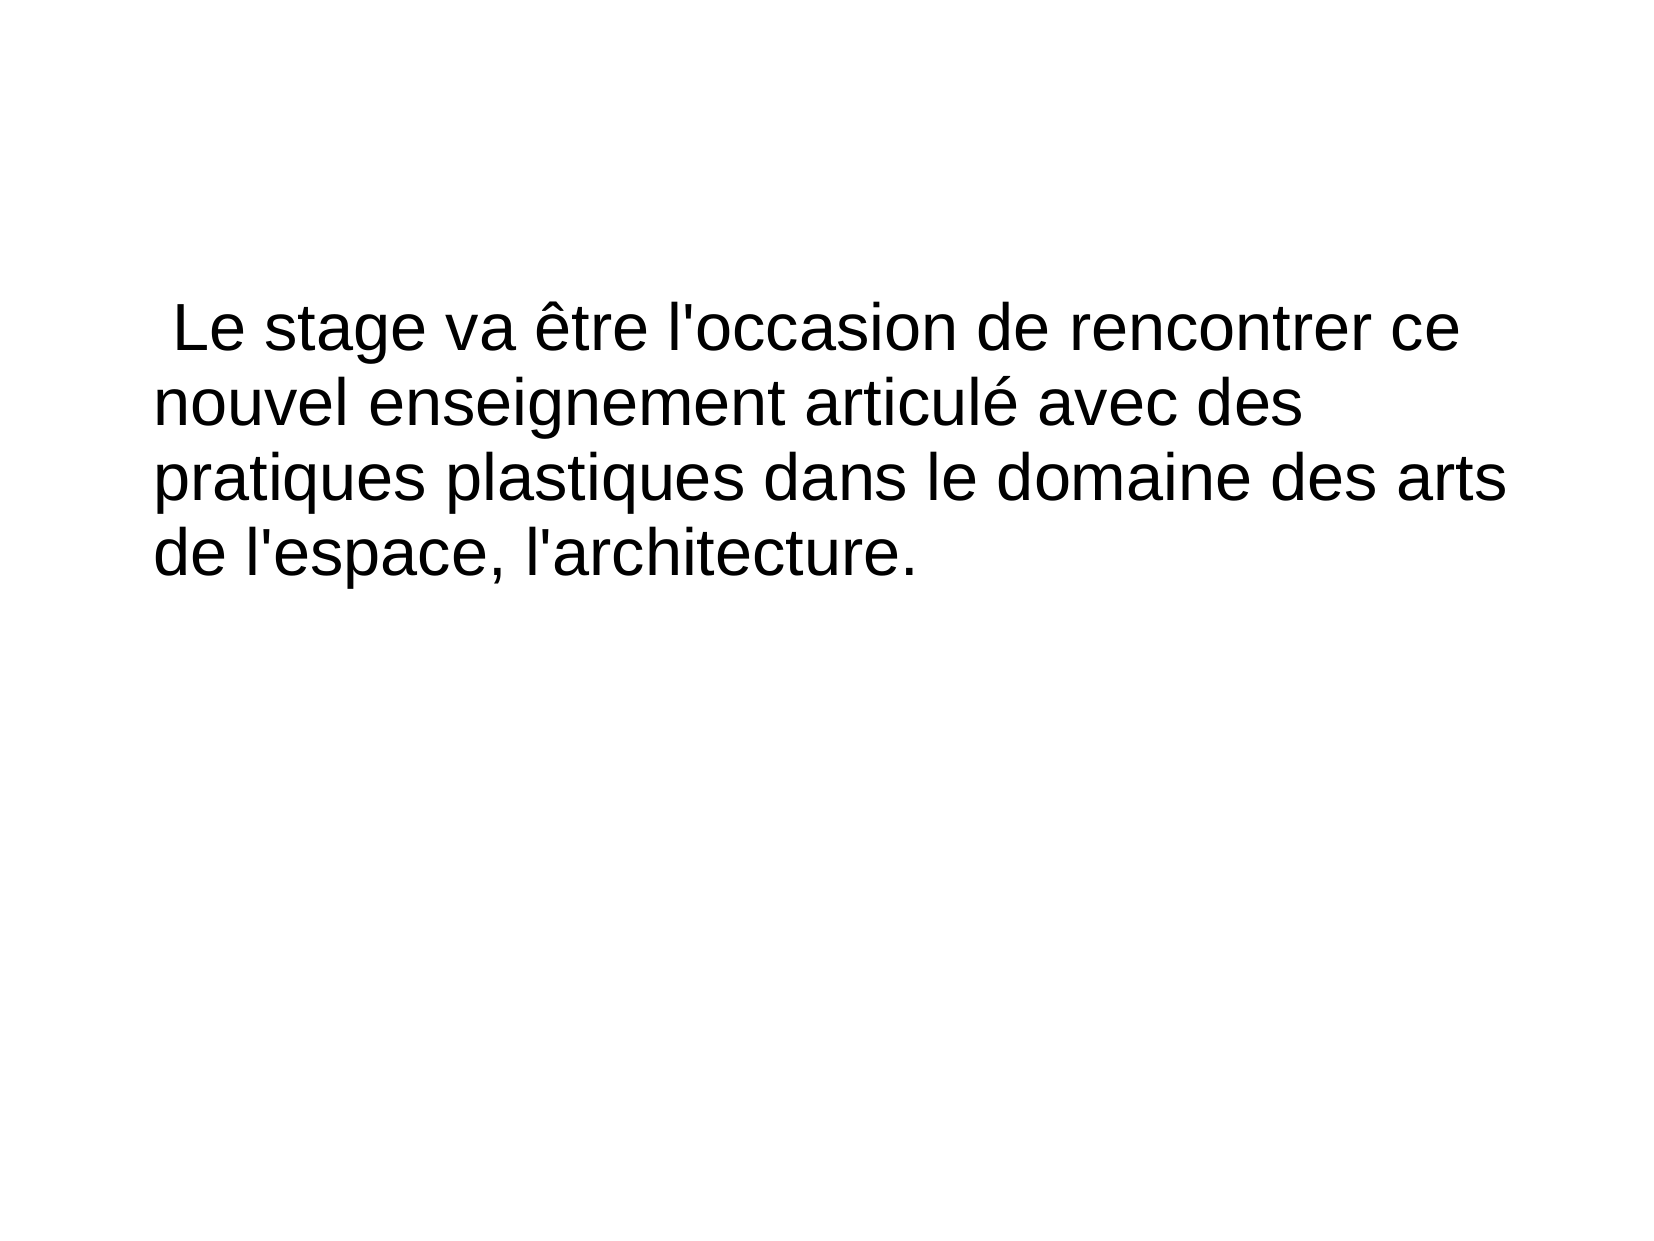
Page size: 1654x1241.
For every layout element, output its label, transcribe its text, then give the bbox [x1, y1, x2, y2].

list Le stage va être l'occasion de rencontrer ce nouvel enseignement articulé avec des pratiques plastiques dans le domaine des arts de l'espace, l'architecture. [82, 290, 1571, 1109]
